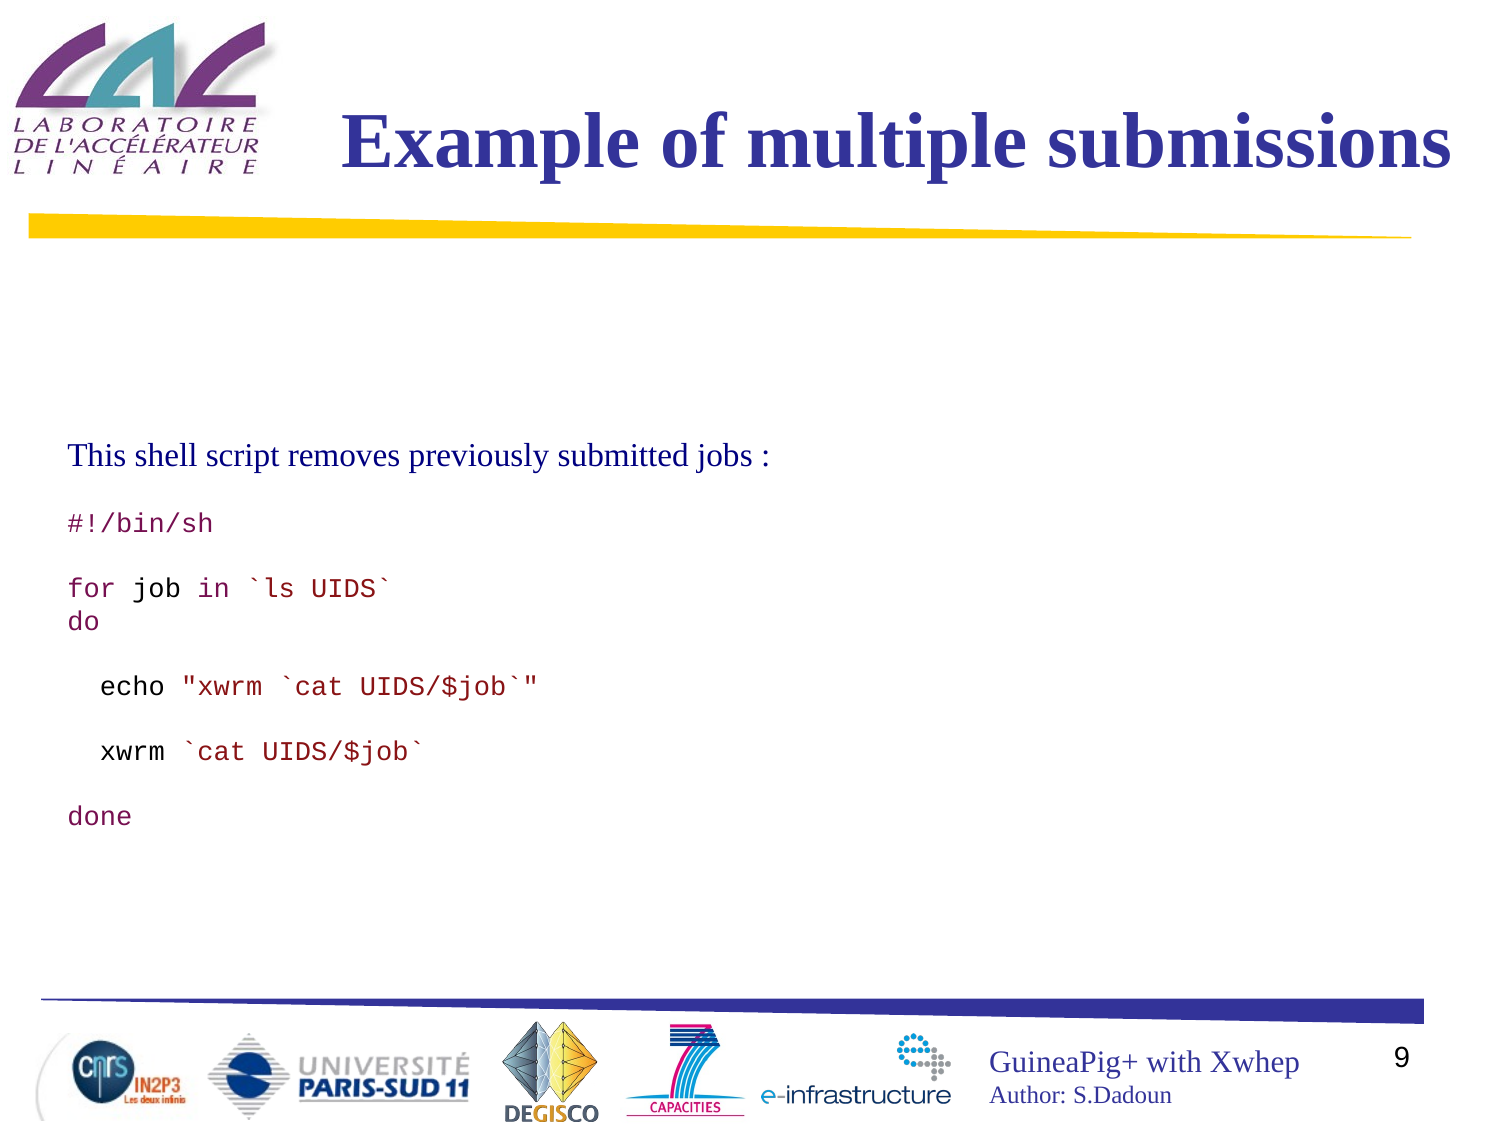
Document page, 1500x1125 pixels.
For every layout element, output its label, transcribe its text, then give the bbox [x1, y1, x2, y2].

picture [620, 1017, 750, 1124]
picture [761, 1033, 951, 1104]
picture [902, 1038, 925, 1049]
subtitle This shell script removes previously submitted jobs : #!/bin/sh for job in `ls UIDS` do echo "xwrm `cat UIDS/$job`" xwrm `cat UIDS/$job` done [67, 260, 1418, 1004]
picture [490, 1018, 609, 1122]
title Example of multiple submissions [295, 10, 1500, 261]
picture [25, 1033, 475, 1121]
picture [7, 16, 283, 178]
